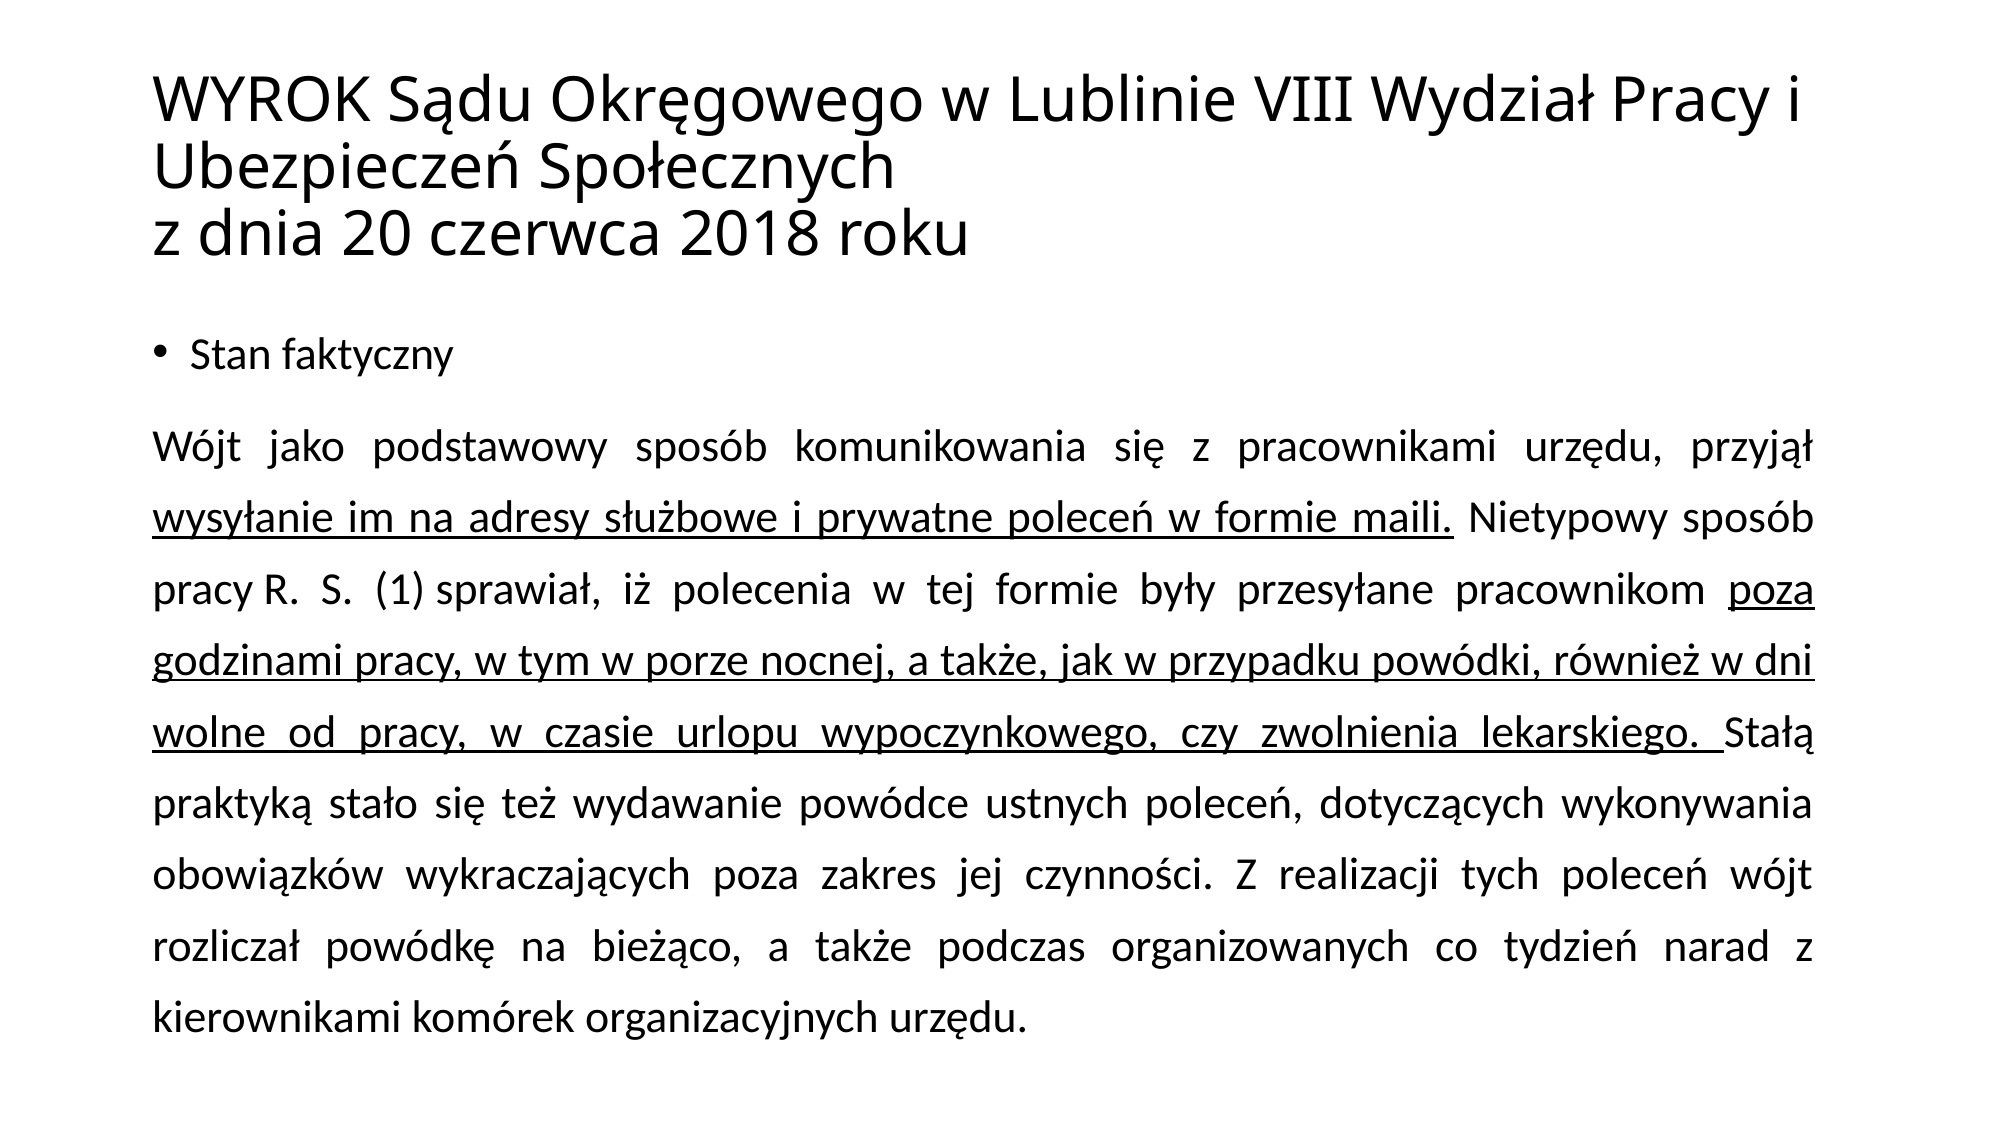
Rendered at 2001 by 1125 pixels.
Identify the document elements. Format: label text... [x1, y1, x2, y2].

title WYROK Sądu Okręgowego w Lublinie VIII Wydział Pracy i Ubezpieczeń Społecznych z dnia 20 czerwca 2018 roku [137, 59, 1863, 278]
list Stan faktyczny Wójt jako podstawowy sposób komunikowania się z pracownikami urzędu, przyjął wysyłanie im na adresy służbowe i prywatne poleceń w formie maili. Nietypowy sposób pracy R. S. (1) sprawiał, iż polecenia w tej formie były przesyłane pracownikom poza godzinami pracy, w tym w porze nocnej, a także, jak w przypadku powódki, również w dni wolne od pracy, w czasie urlopu wypoczynkowego, czy zwolnienia lekarskiego. Stałą praktyką stało się też wydawanie powódce ustnych poleceń, dotyczących wykonywania obowiązków wykraczających poza zakres jej czynności. Z realizacji tych poleceń wójt rozliczał powódkę na bieżąco, a także podczas organizowanych co tydzień narad z kierownikami komórek organizacyjnych urzędu. [137, 299, 1863, 1099]
